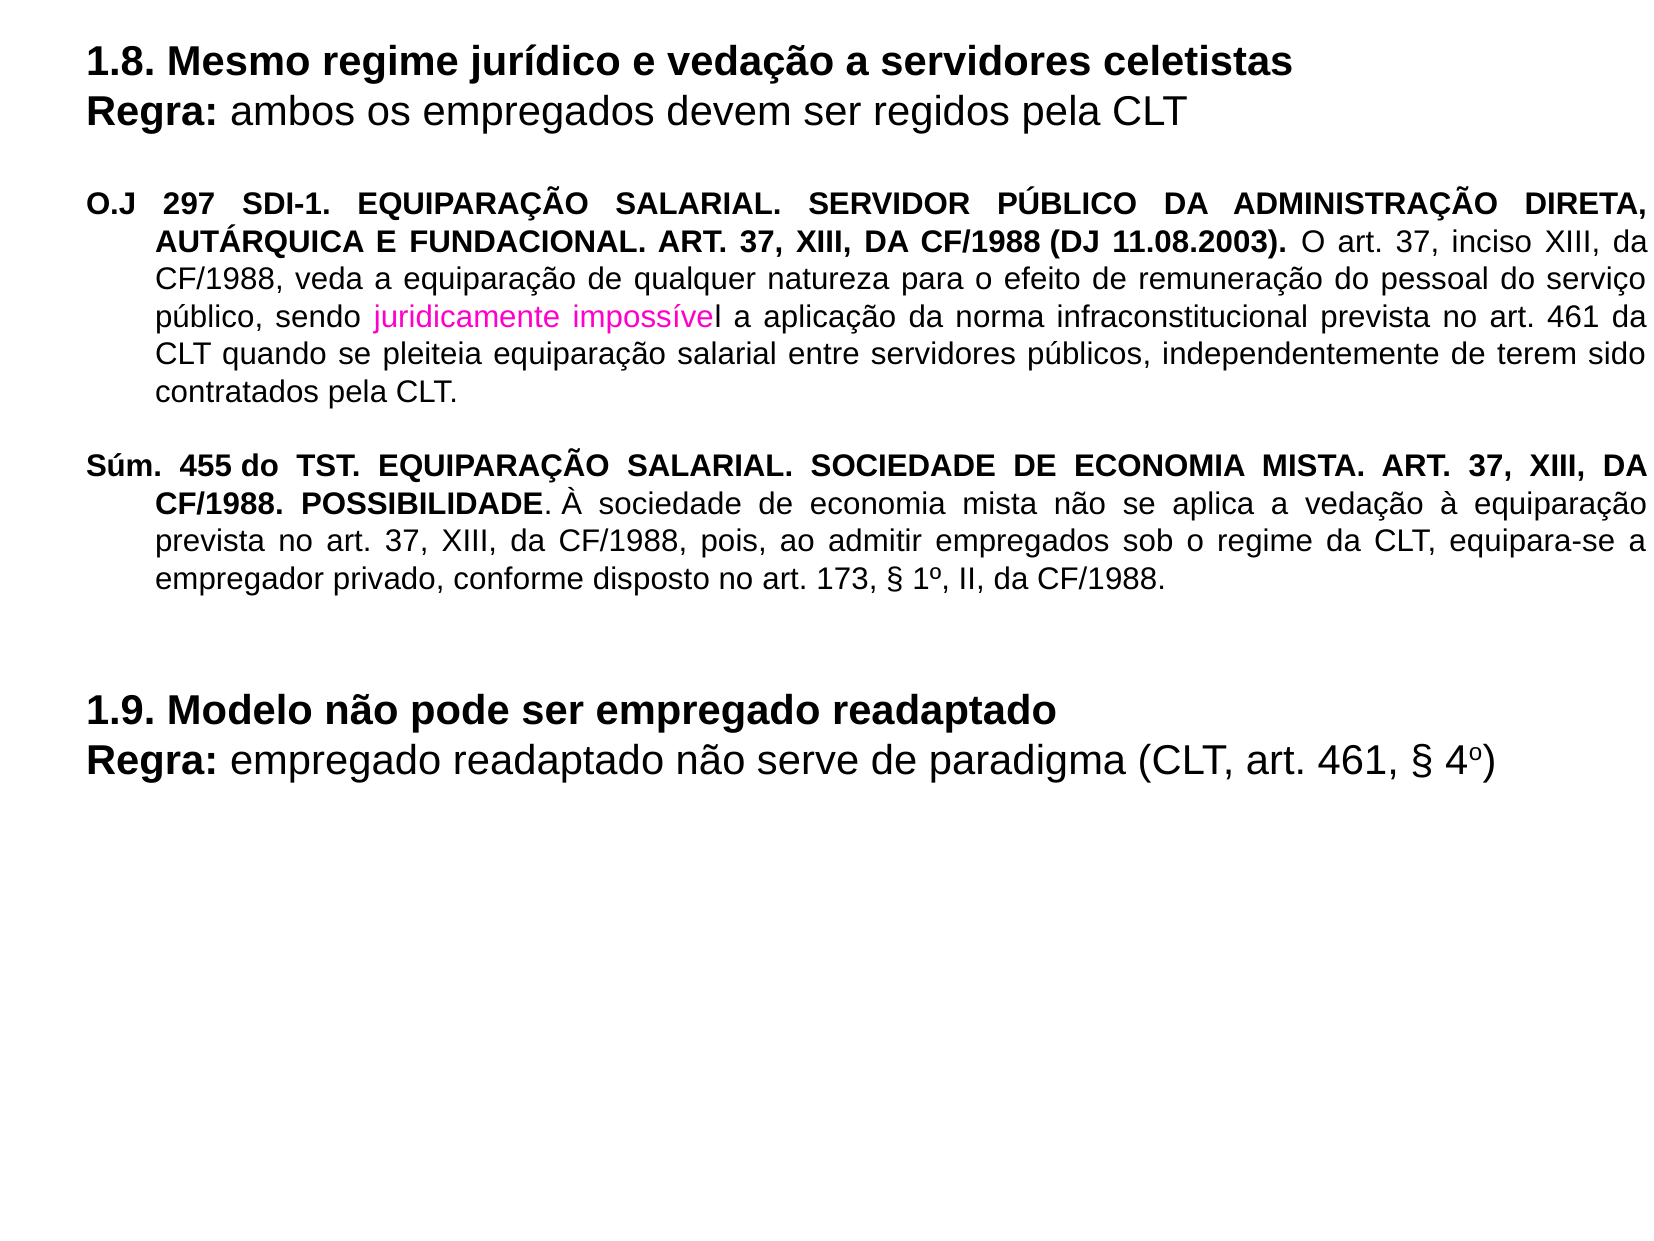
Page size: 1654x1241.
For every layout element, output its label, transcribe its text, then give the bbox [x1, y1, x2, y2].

text_box 1.8. Mesmo regime jurídico e vedação a servidores celetistas Regra: ambos os empregados devem ser regidos pela CLT O.J 297 SDI-1. EQUIPARAÇÃO SALARIAL. SERVIDOR PÚBLICO DA ADMINISTRAÇÃO DIRETA, AUTÁRQUICA E FUNDACIONAL. ART. 37, XIII, DA CF/1988 (DJ 11.08.2003). O art. 37, inciso XIII, da CF/1988, veda a equiparação de qualquer natureza para o efeito de remuneração do pessoal do serviço público, sendo juridicamente impossível a aplicação da norma infraconstitucional prevista no art. 461 da CLT quando se pleiteia equiparação salarial entre servidores públicos, independentemente de terem sido contratados pela CLT. Súm. 455 do TST. EQUIPARAÇÃO SALARIAL. SOCIEDADE DE ECONOMIA MISTA. ART. 37, XIII, DA CF/1988. POSSIBILIDADE. À sociedade de economia mista não se aplica a vedação à equiparação prevista no art. 37, XIII, da CF/1988, pois, ao admitir empregados sob o regime da CLT, equipara-se a empregador privado, conforme disposto no art. 173, § 1º, II, da CF/1988. 1.9. Modelo não pode ser empregado readaptado Regra: empregado readaptado não serve de paradigma (CLT, art. 461, § 4o) [65, 26, 1654, 1199]
